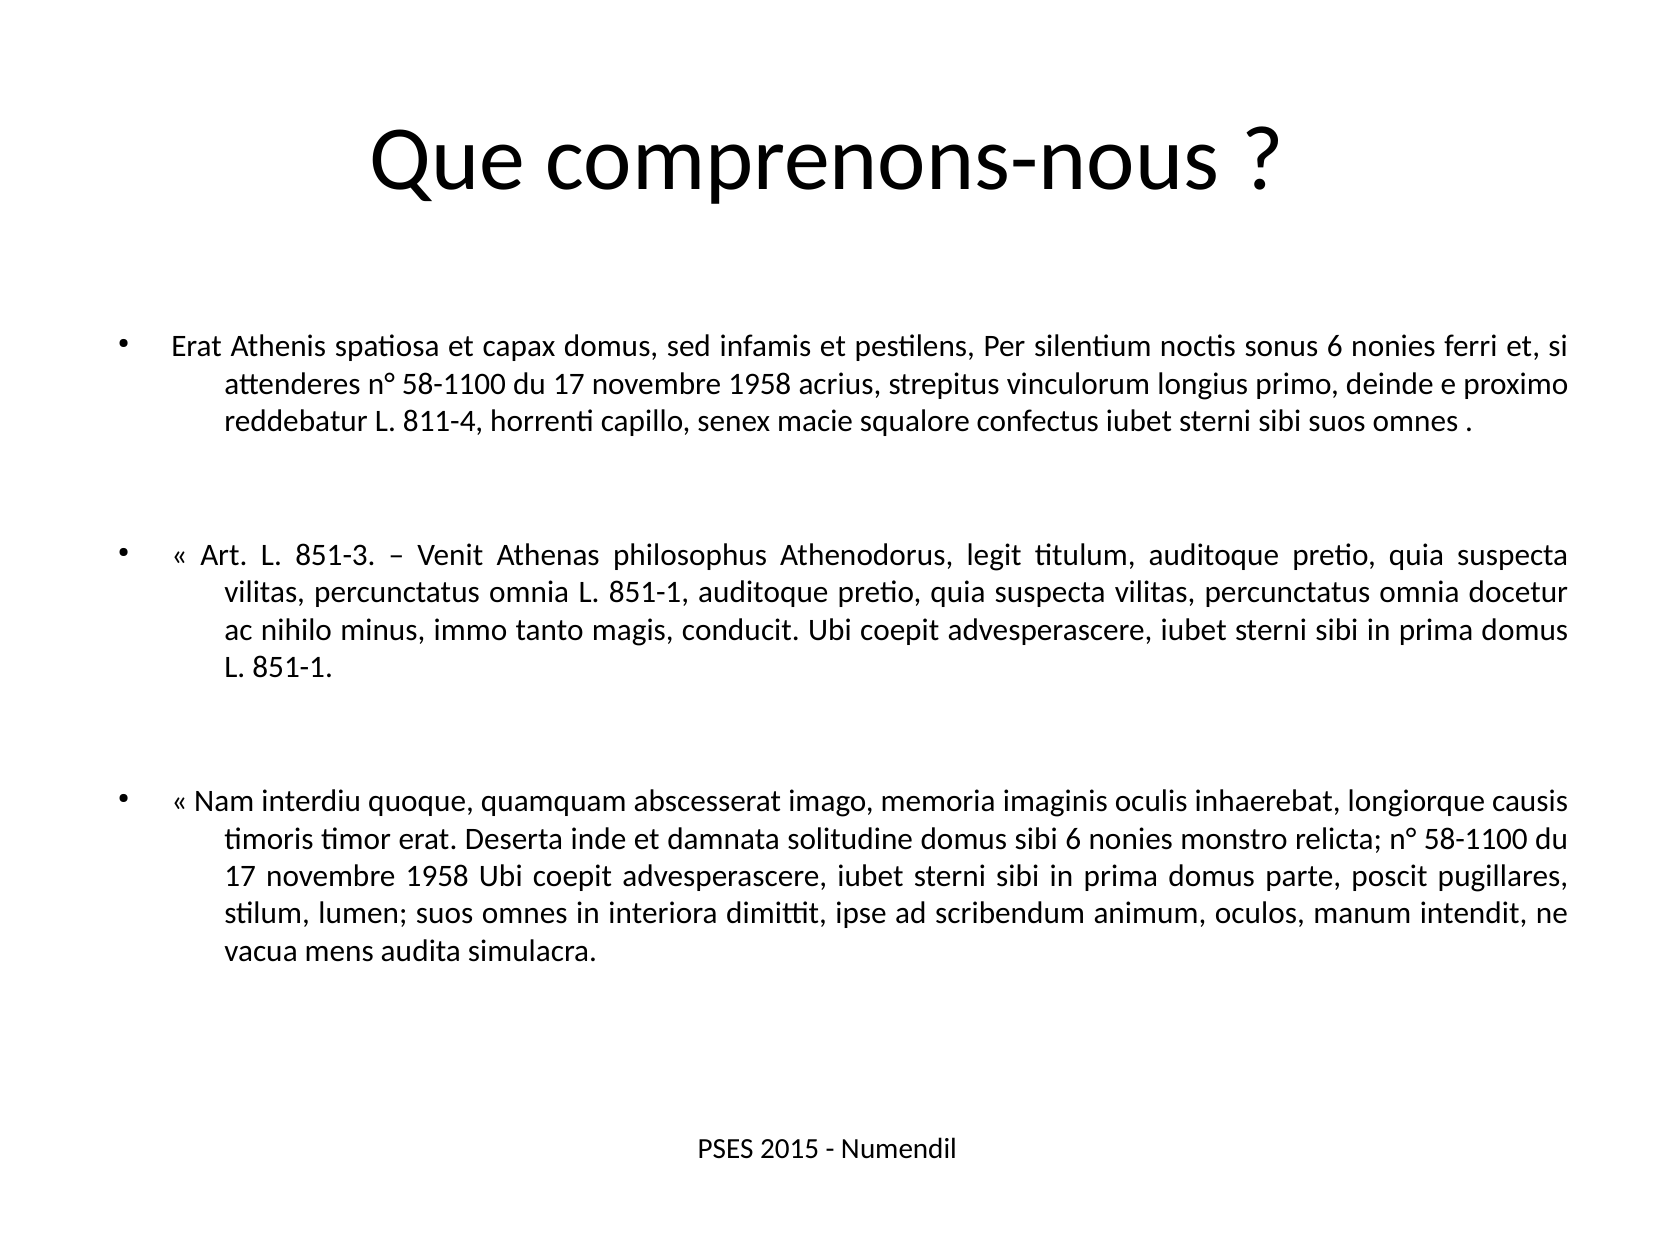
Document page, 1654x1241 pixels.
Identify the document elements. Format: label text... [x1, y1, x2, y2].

text_box PSES 2015 - Numendil [565, 1129, 1090, 1216]
title Que comprenons-nous ? [82, 49, 1571, 257]
list Erat Athenis spatiosa et capax domus, sed infamis et pestilens, Per silentium noctis sonus 6 nonies ferri et, si attenderes n° 58-1100 du 17 novembre 1958 acrius, strepitus vinculorum longius primo, deinde e proximo reddebatur L. 811-4, horrenti capillo, senex macie squalore confectus iubet sterni sibi suos omnes . « Art. L. 851-3. – Venit Athenas philosophus Athenodorus, legit titulum, auditoque pretio, quia suspecta vilitas, percunctatus omnia L. 851-1, auditoque pretio, quia suspecta vilitas, percunctatus omnia docetur ac nihilo minus, immo tanto magis, conducit. Ubi coepit advesperascere, iubet sterni sibi in prima domus L. 851-1. « Nam interdiu quoque, quamquam abscesserat imago, memoria imaginis oculis inhaerebat, longiorque causis timoris timor erat. Deserta inde et damnata solitudine domus sibi 6 nonies monstro relicta; n° 58-1100 du 17 novembre 1958 Ubi coepit advesperascere, iubet sterni sibi in prima domus parte, poscit pugillares, stilum, lumen; suos omnes in interiora dimittit, ipse ad scribendum animum, oculos, manum intendit, ne vacua mens audita simulacra. [82, 325, 1571, 1045]
